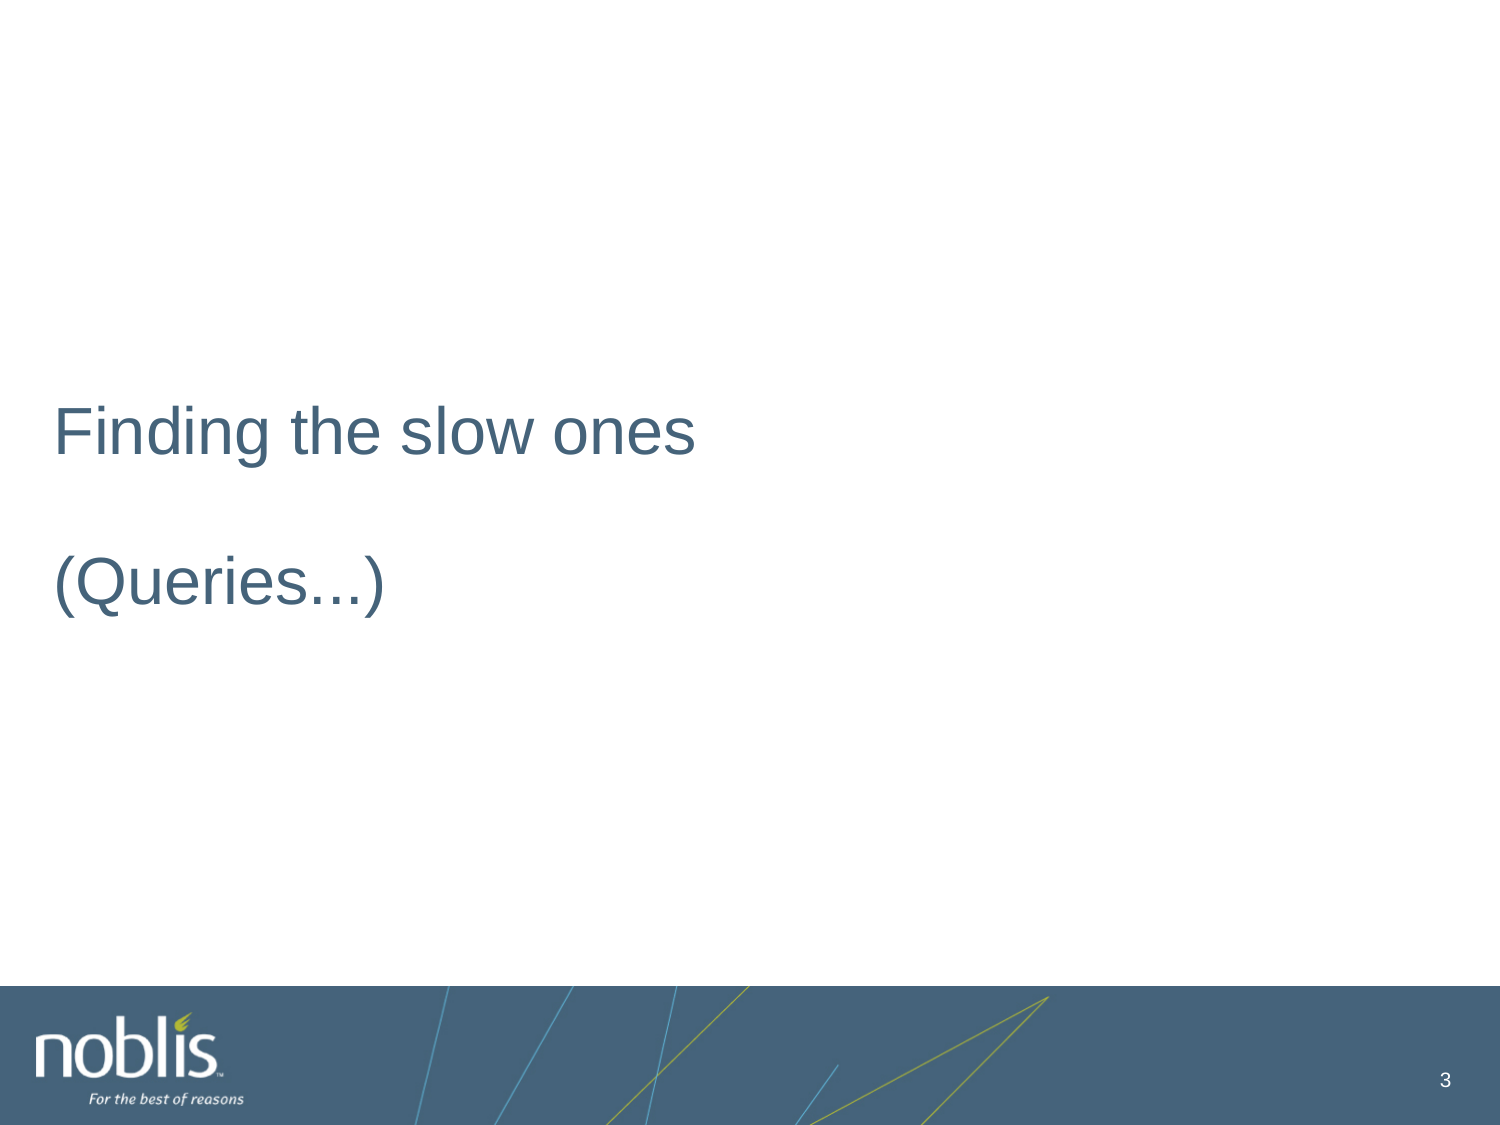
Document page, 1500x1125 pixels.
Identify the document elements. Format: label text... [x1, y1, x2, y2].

picture [0, 986, 1500, 1125]
subtitle Finding the slow ones (Queries...) [53, 38, 1438, 975]
